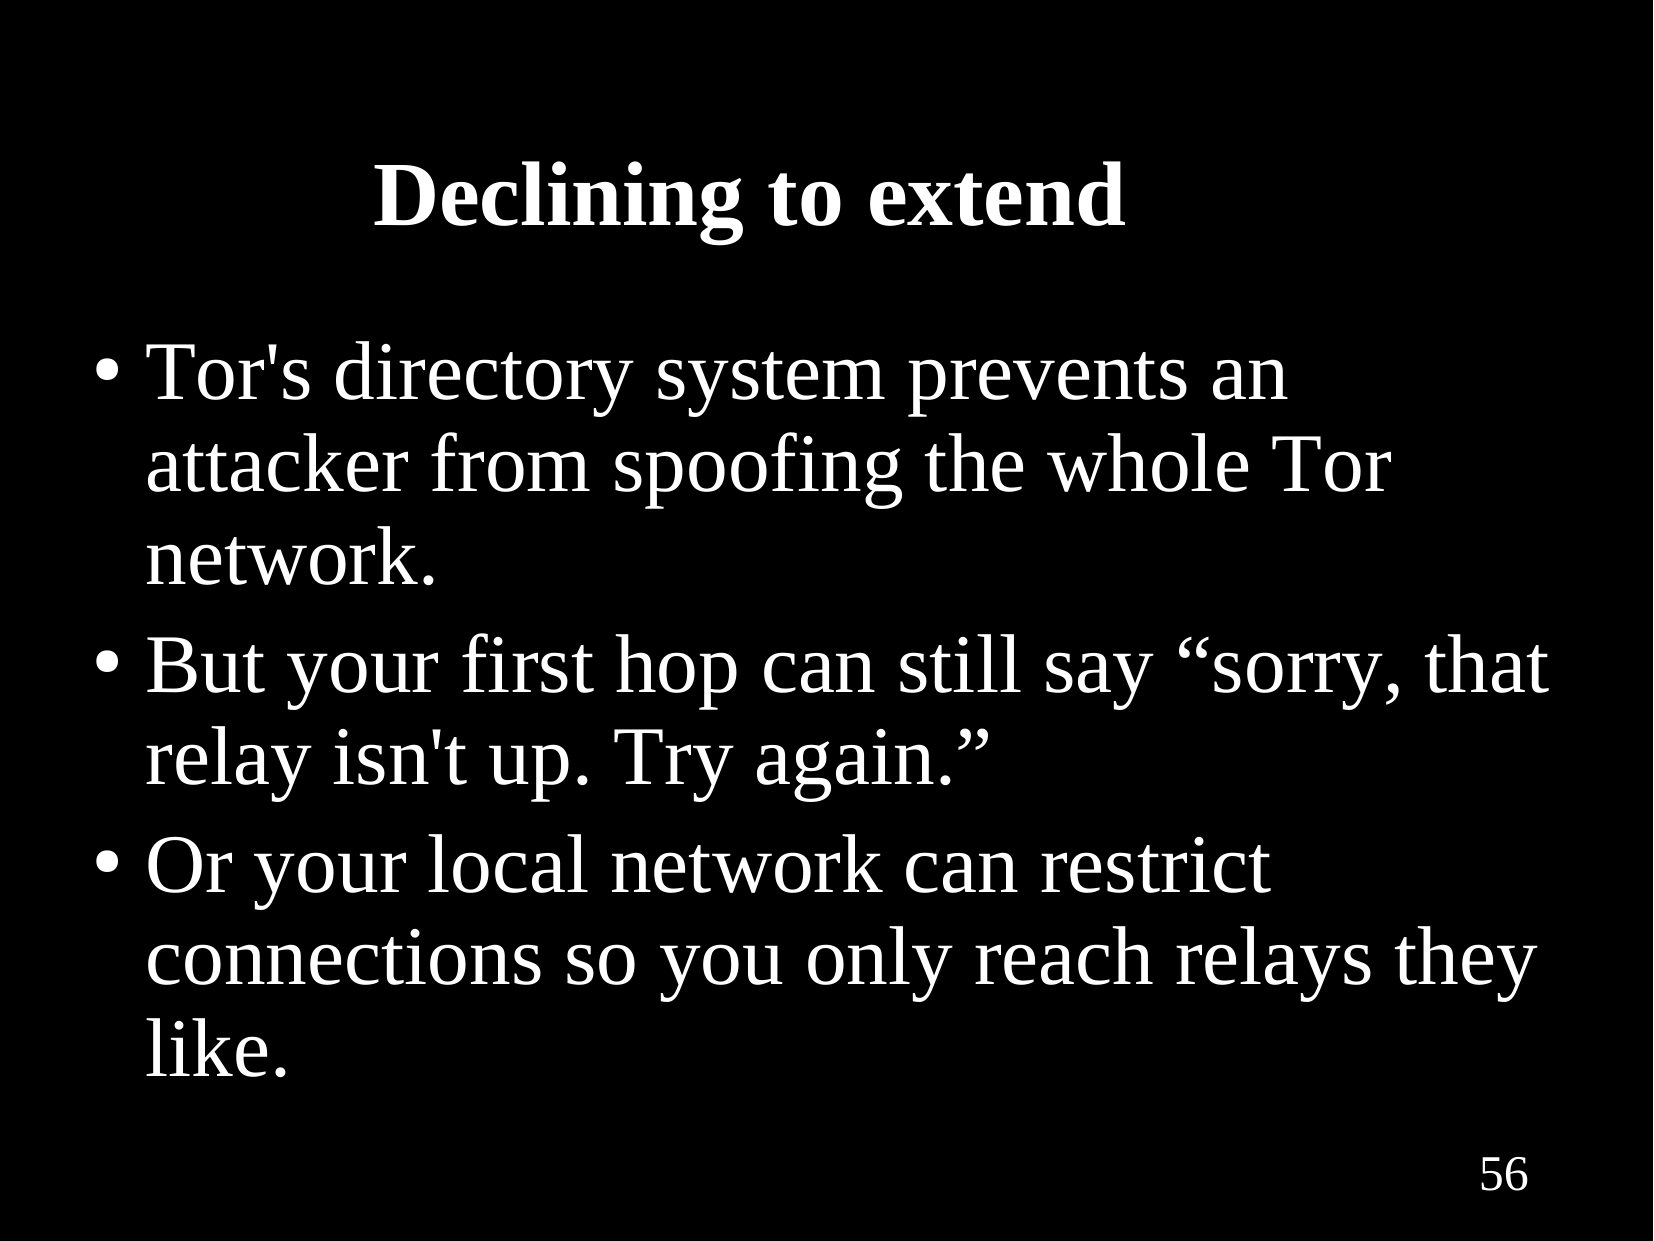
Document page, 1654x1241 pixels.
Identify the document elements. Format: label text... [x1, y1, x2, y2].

title Declining to extend [112, 100, 1388, 289]
list Tor's directory system prevents an attacker from spoofing the whole Tor network. But your first hop can still say “sorry, that relay isn't up. Try again.” Or your local network can restrict connections so you only reach relays they like. [74, 325, 1566, 1123]
